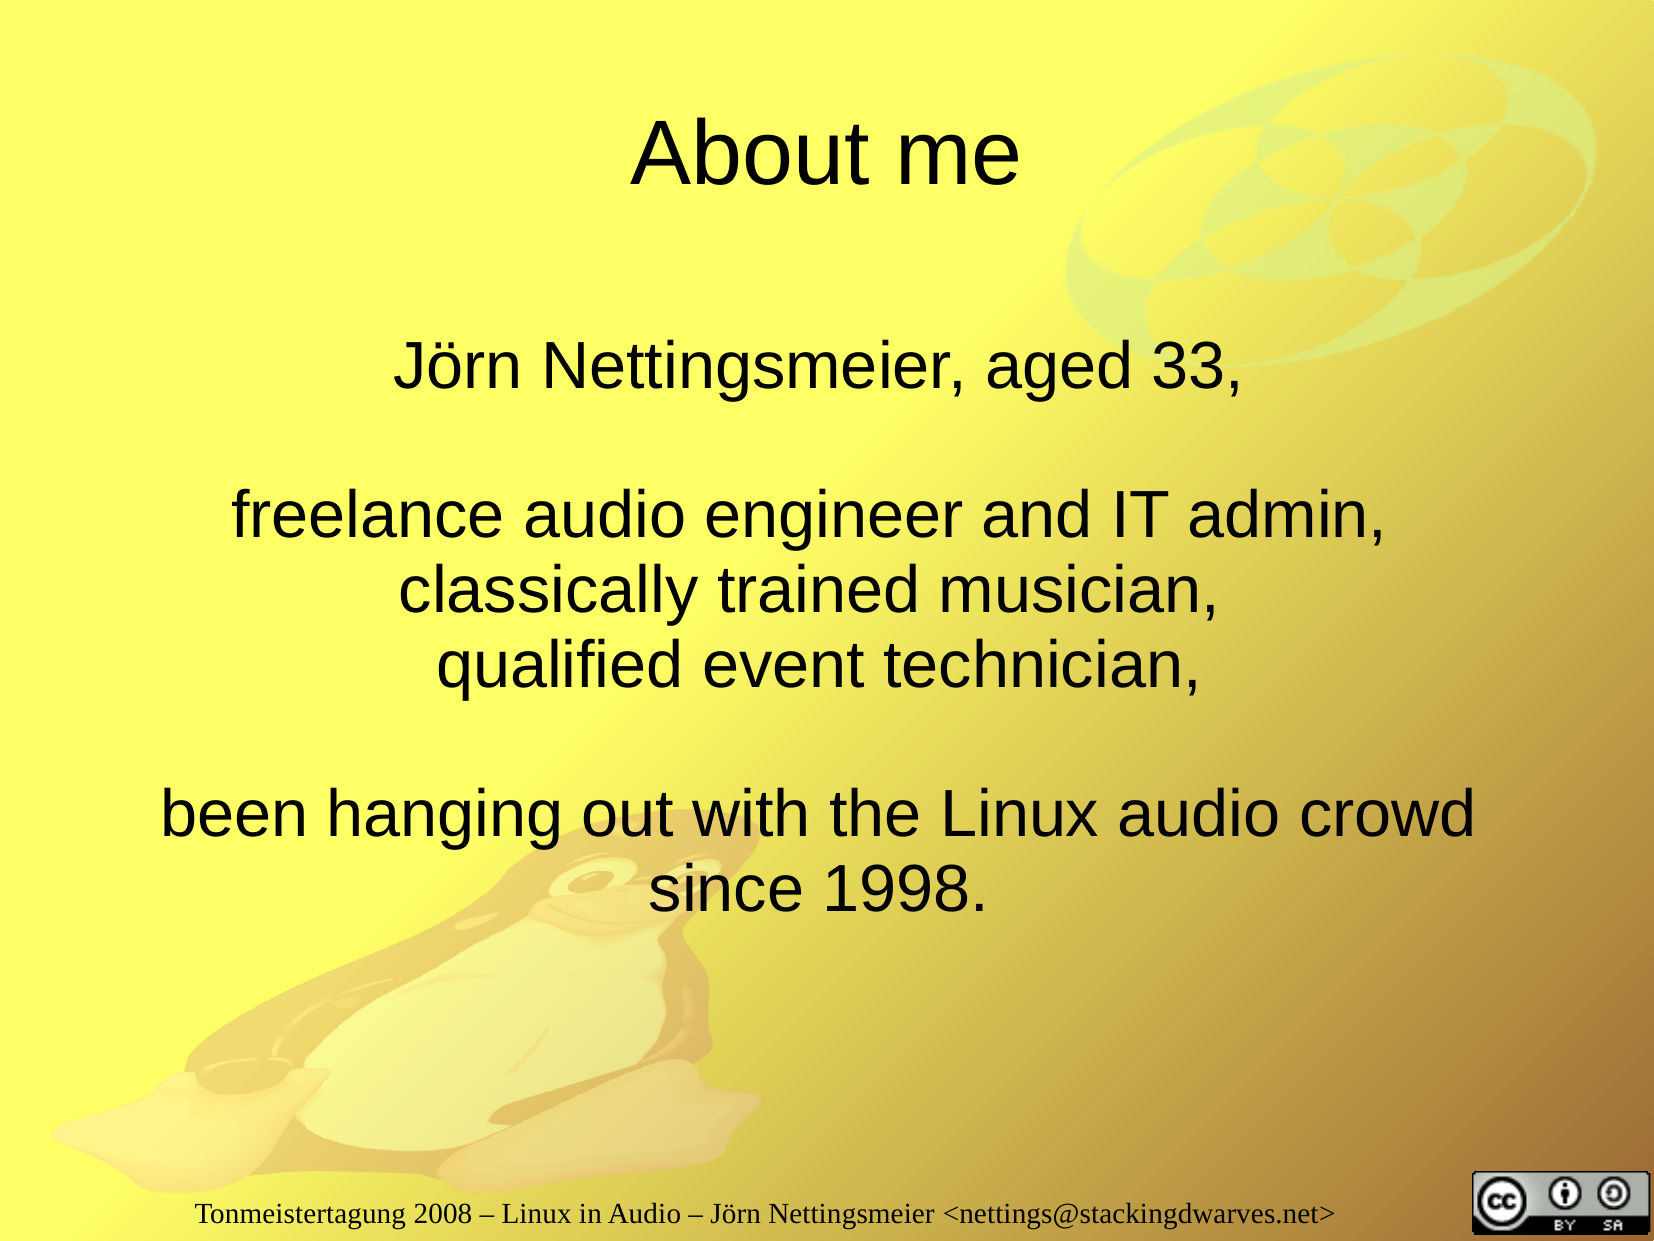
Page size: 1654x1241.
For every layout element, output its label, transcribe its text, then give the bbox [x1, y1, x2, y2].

title About me [82, 49, 1571, 257]
picture [1472, 1171, 1651, 1235]
subtitle Jörn Nettingsmeier, aged 33, freelance audio engineer and IT admin, classically trained musician, qualified event technician, been hanging out with the Linux audio crowd since 1998. [75, 225, 1564, 1029]
